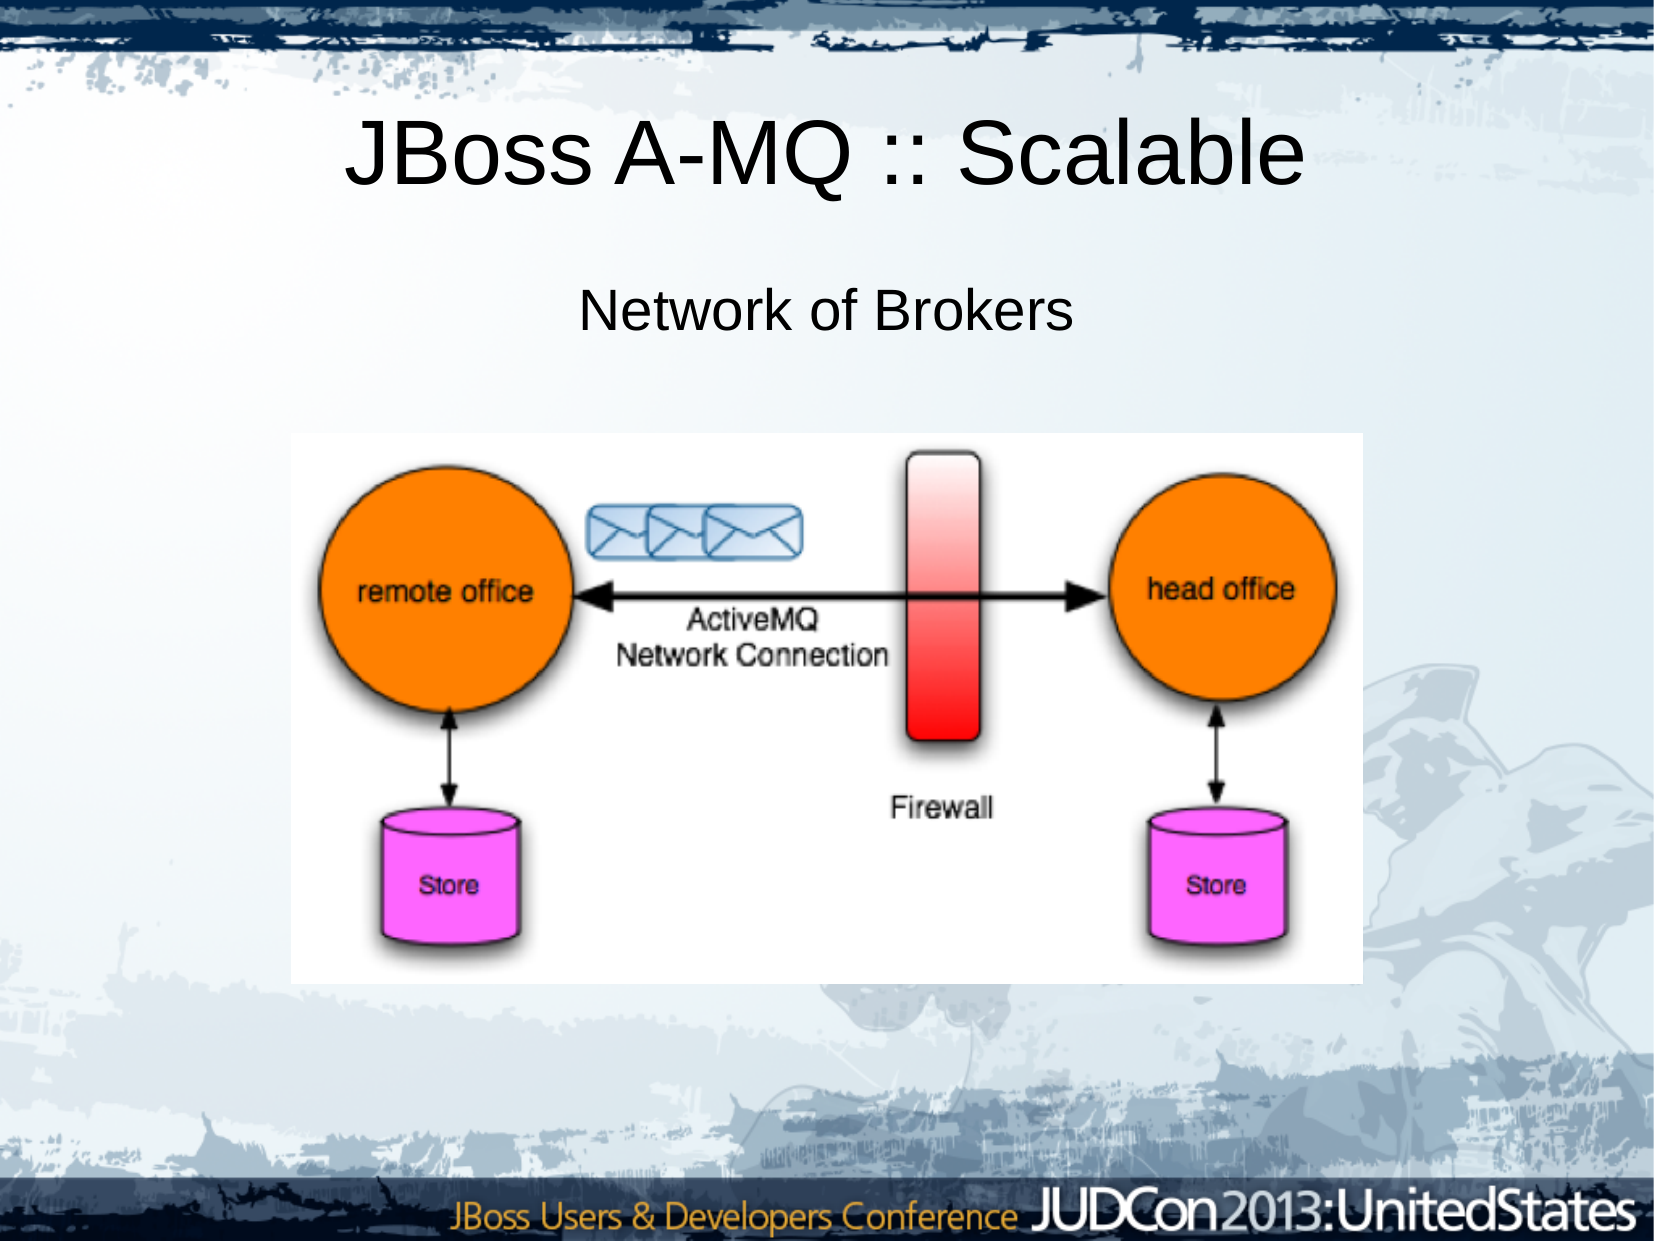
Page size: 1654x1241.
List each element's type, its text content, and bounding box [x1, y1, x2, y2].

title JBoss A-MQ :: Scalable [82, 49, 1571, 257]
text_box Network of Brokers [564, 270, 1090, 350]
picture [0, 0, 1654, 1241]
